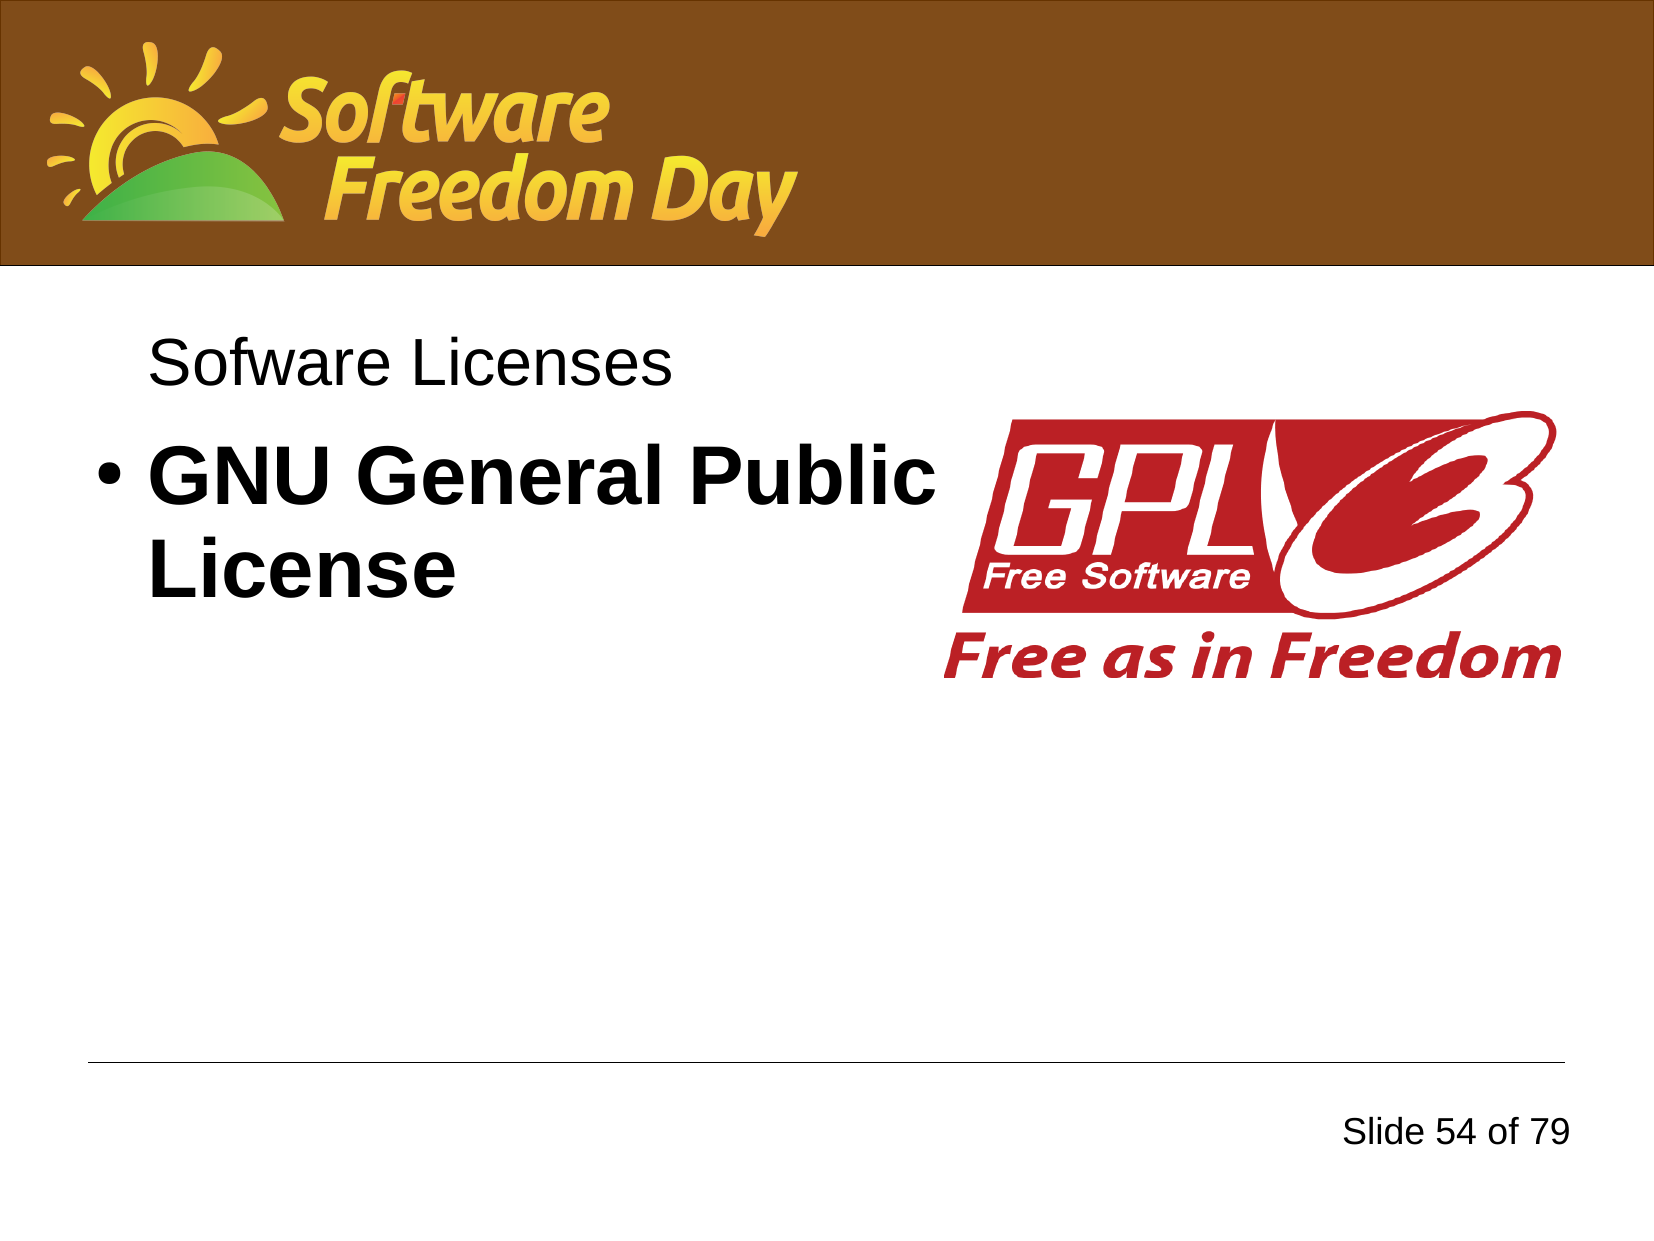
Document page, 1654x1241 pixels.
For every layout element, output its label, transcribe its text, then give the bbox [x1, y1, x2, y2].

picture [944, 411, 1565, 680]
list Sofware Licenses GNU General Public License [76, 324, 945, 1045]
picture [47, 42, 798, 237]
